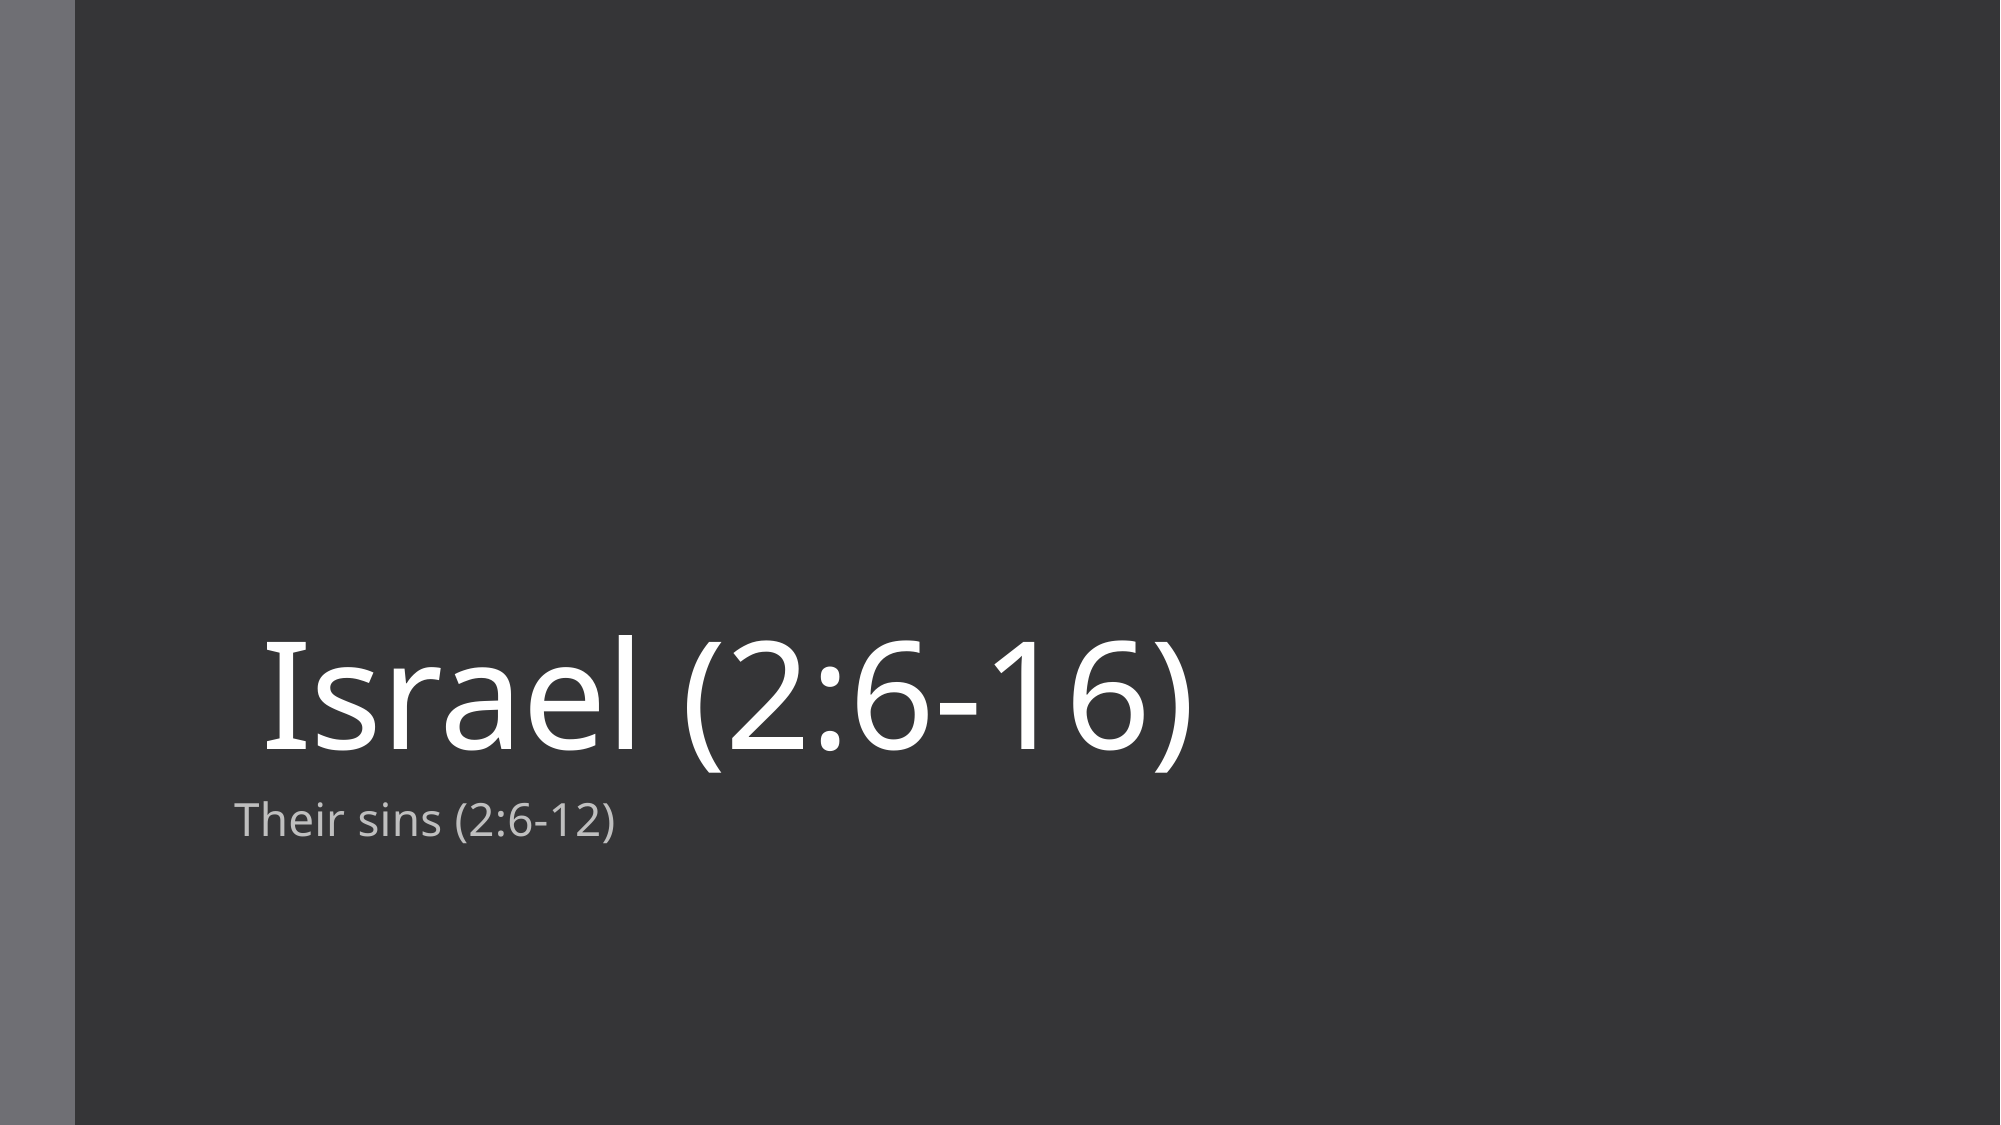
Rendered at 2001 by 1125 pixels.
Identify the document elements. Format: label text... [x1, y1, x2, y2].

subtitle Their sins (2:6-12) [206, 787, 1752, 1066]
title Israel (2:6-16) [206, 124, 1752, 787]
